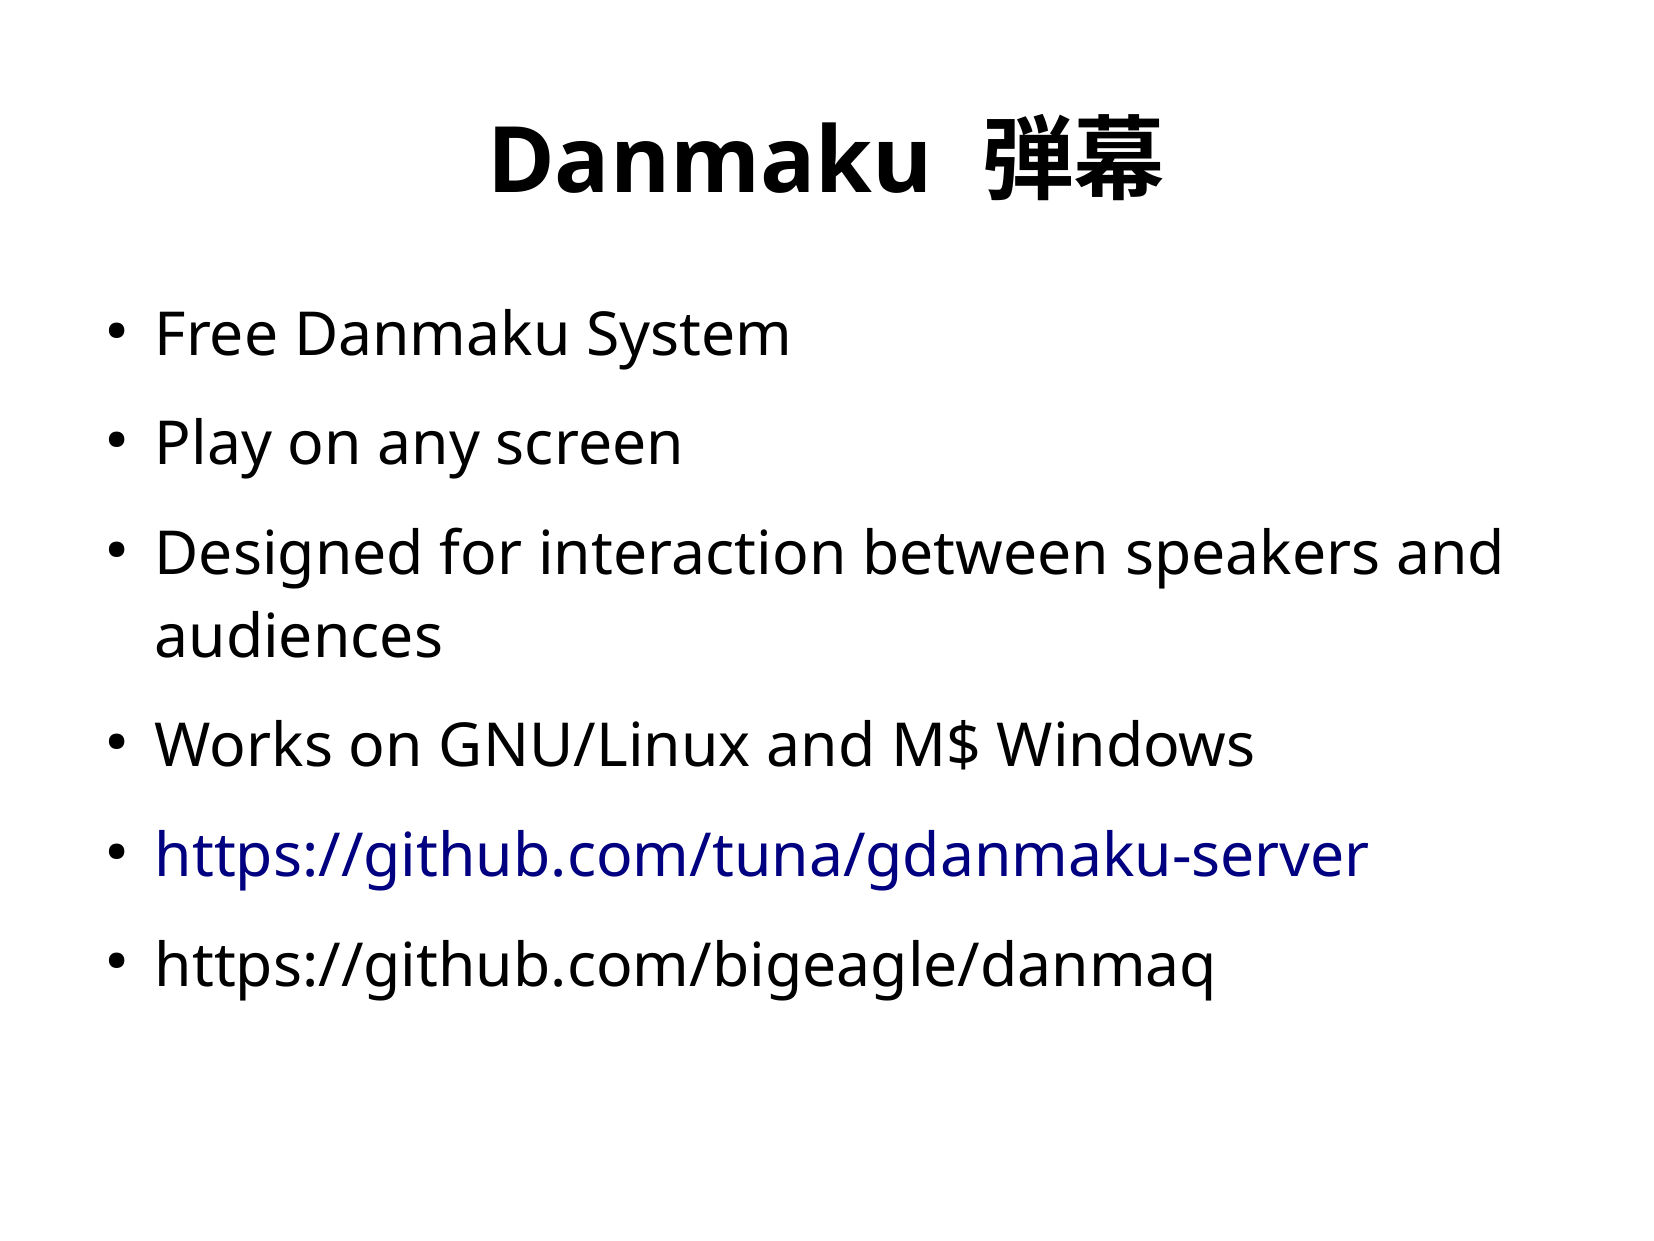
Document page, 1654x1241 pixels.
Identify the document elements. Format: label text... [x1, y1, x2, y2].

list Free Danmaku System Play on any screen Designed for interaction between speakers and audiences Works on GNU/Linux and M$ Windows https://github.com/tuna/gdanmaku-server https://github.com/bigeagle/danmaq [90, 290, 1578, 1010]
title Danmaku 弾幕 [82, 49, 1571, 257]
